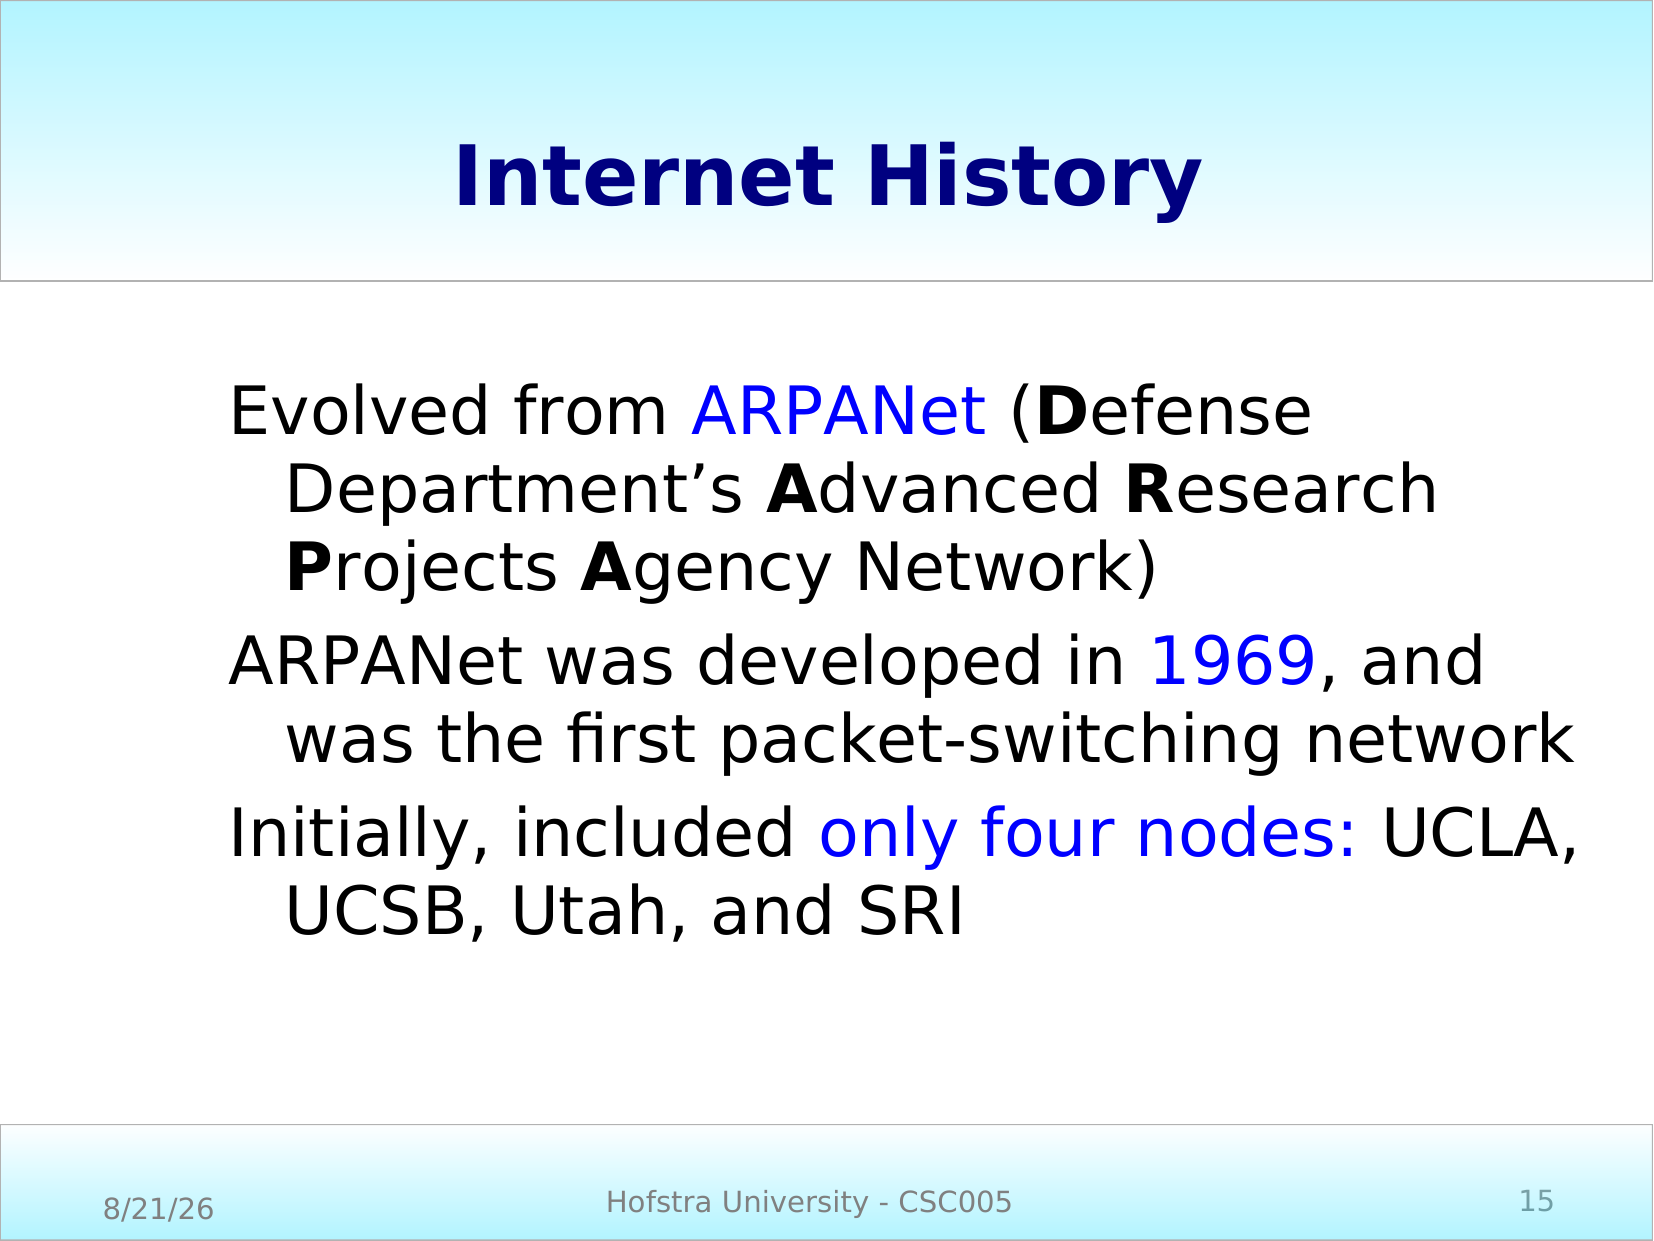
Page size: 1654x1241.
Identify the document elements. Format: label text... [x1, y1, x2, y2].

list Evolved from ARPANet (Defense Department’s Advanced Research Projects Agency Network) ARPANet was developed in 1969, and was the first packet-switching network Initially, included only four nodes: UCLA, UCSB, Utah, and SRI [213, 364, 1619, 1110]
title Internet History [123, 108, 1533, 233]
